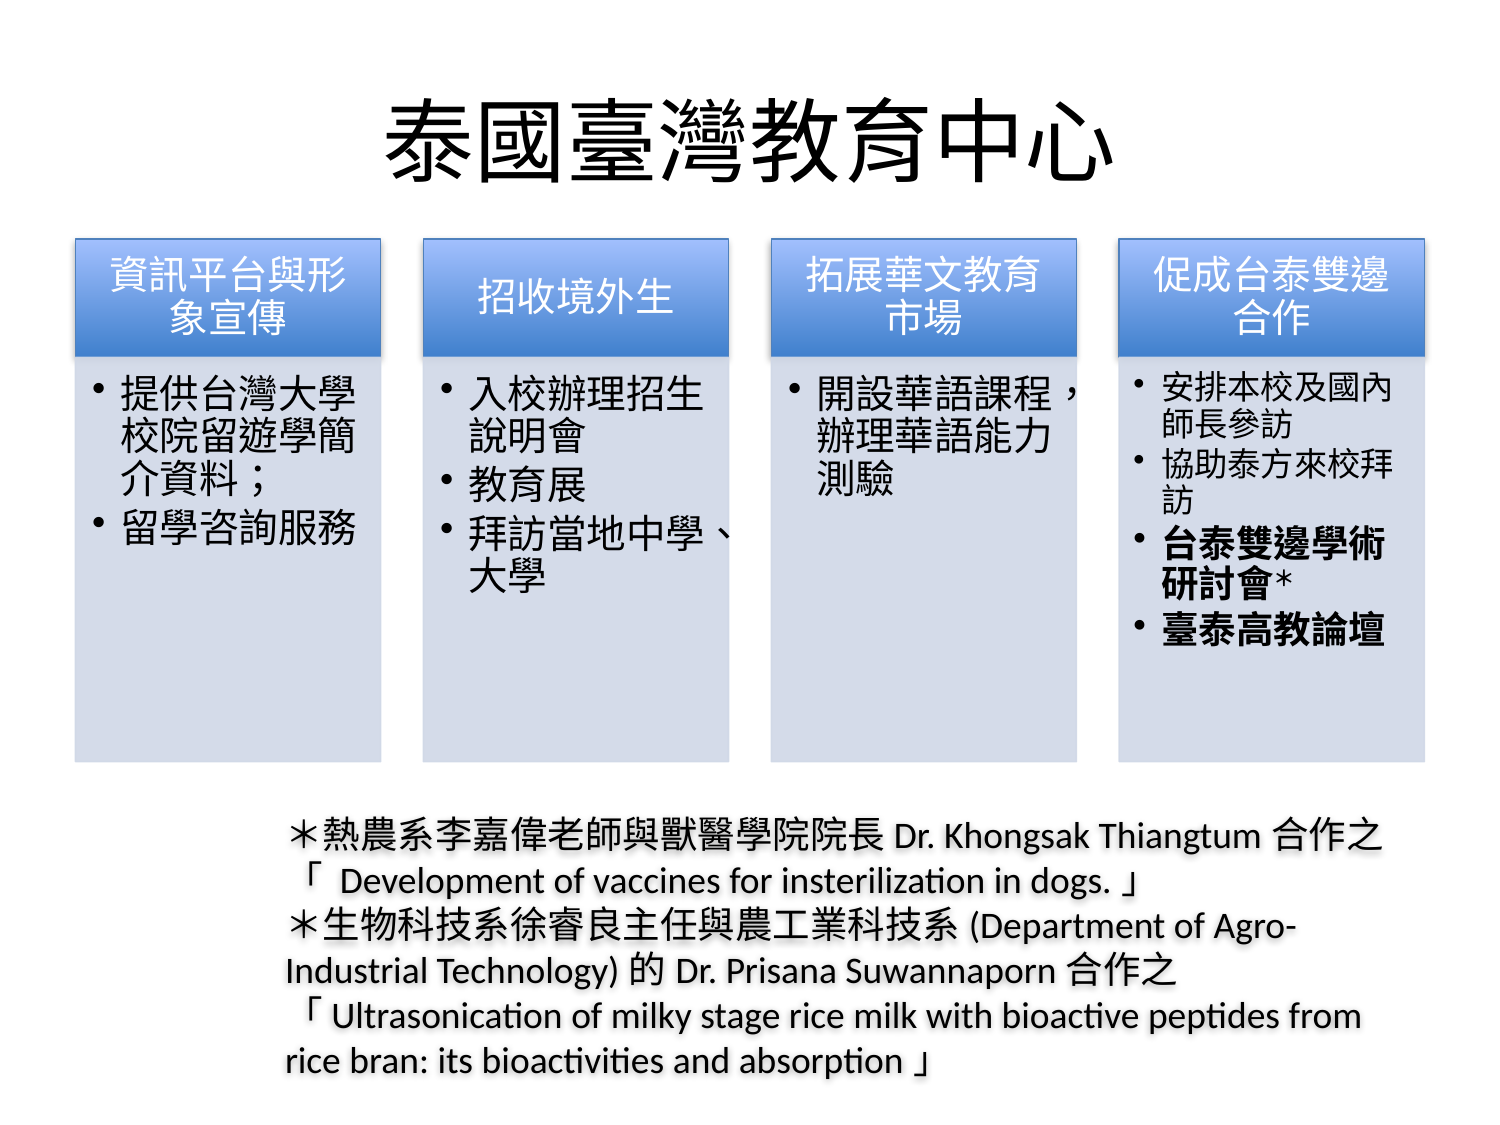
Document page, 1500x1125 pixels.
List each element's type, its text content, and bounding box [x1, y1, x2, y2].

text_box 招收境外生 [423, 239, 729, 357]
title 泰國臺灣教育中心 [75, 45, 1425, 233]
text_box 拓展華文教育市場 [771, 239, 1077, 357]
text_box 開設華語課程，辦理華語能力測驗 [771, 357, 1077, 762]
text_box 資訊平台與形象宣傳 [75, 239, 381, 357]
text_box ＊熱農系李嘉偉老師與獸醫學院院長Dr. Khongsak Thiangtum合作之「 Development of vaccines for insterilization in dogs.」 ＊生物科技系徐睿良主任與農工業科技系(Department of Agro-Industrial Technology)的Dr. Prisana Suwannaporn合作之「Ultrasonication of milky stage rice milk with bioactive peptides from rice bran: its bioactivities and absorption」 [120, 803, 1425, 1089]
text_box 促成台泰雙邊合作 [1119, 239, 1425, 357]
text_box 提供台灣大學校院留遊學簡介資料； 留學咨詢服務 [75, 357, 381, 762]
text_box 入校辦理招生說明會 教育展 拜訪當地中學、大學 [423, 357, 729, 762]
text_box 安排本校及國內師長參訪 協助泰方來校拜訪 台泰雙邊學術研討會＊ 臺泰高教論壇 [1119, 357, 1425, 762]
